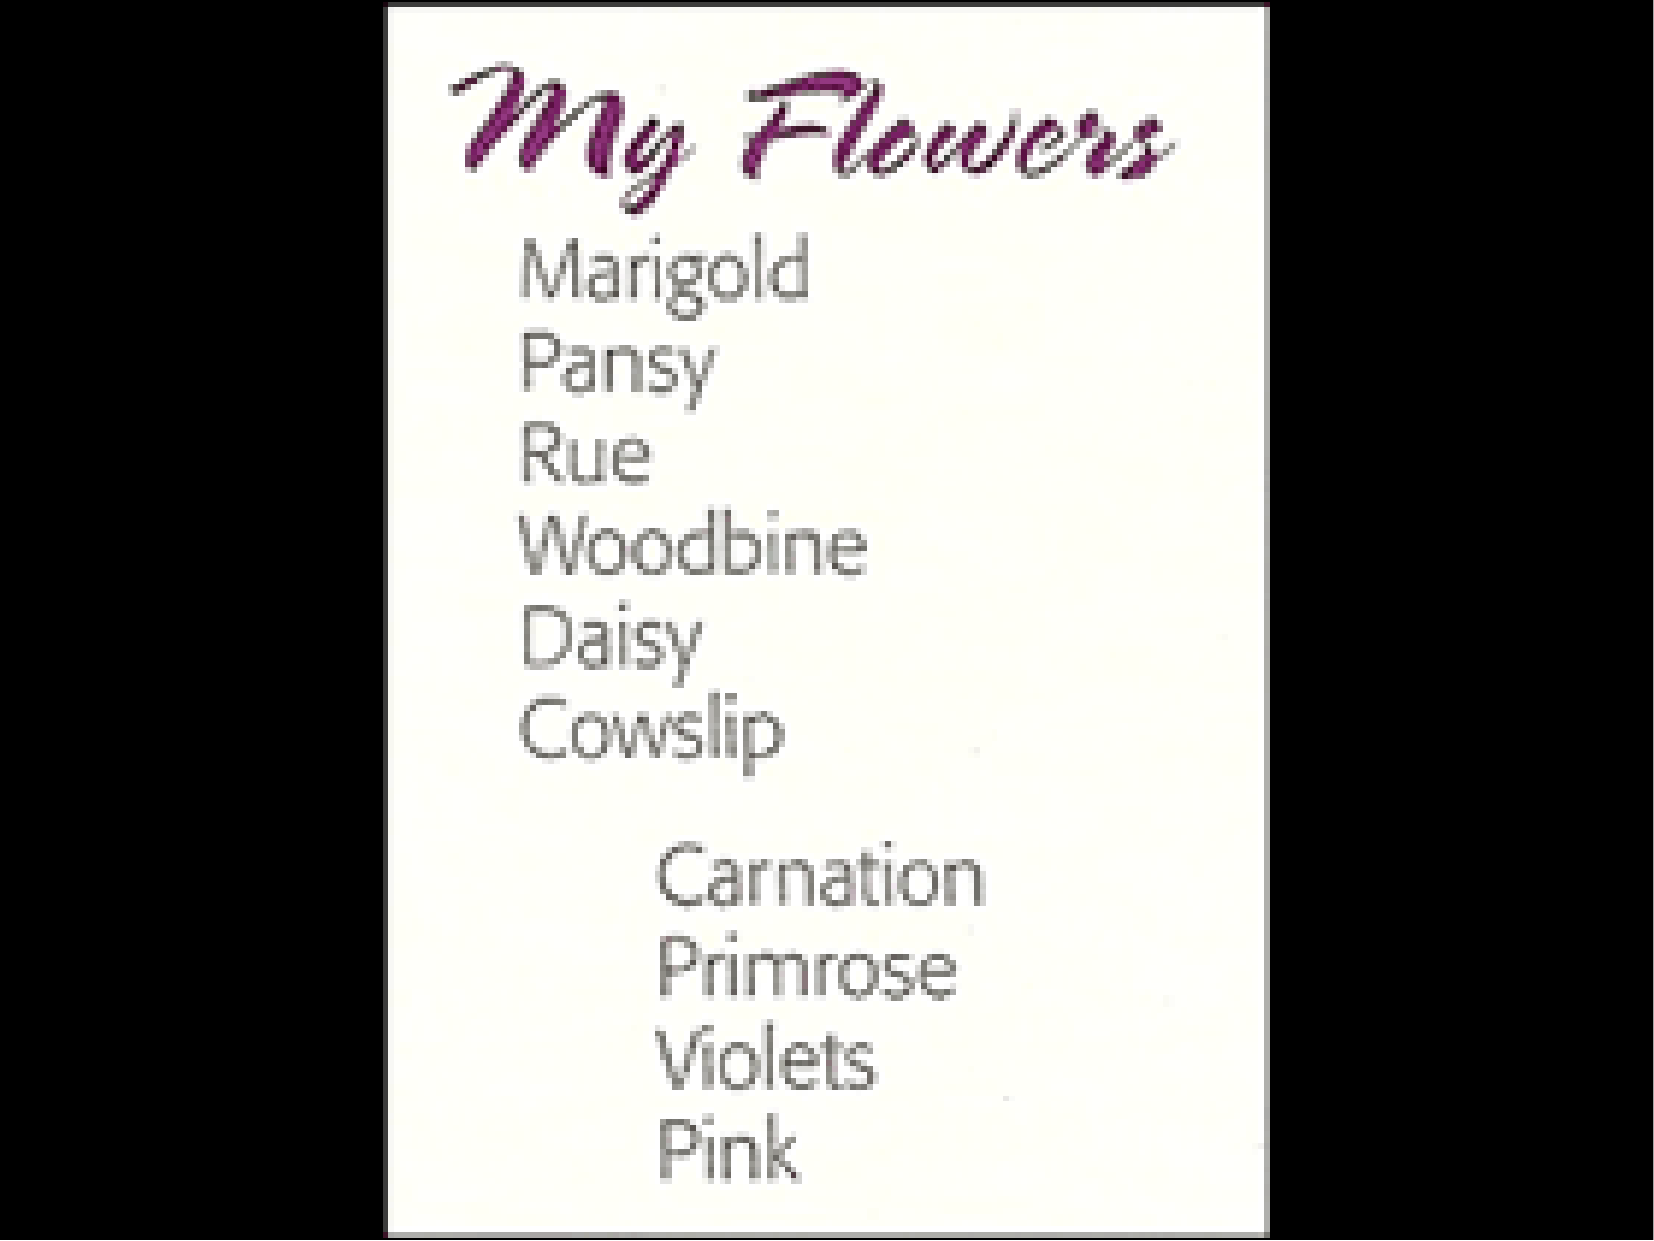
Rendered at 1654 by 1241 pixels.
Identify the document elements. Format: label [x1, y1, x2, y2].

picture [383, 2, 1270, 1238]
